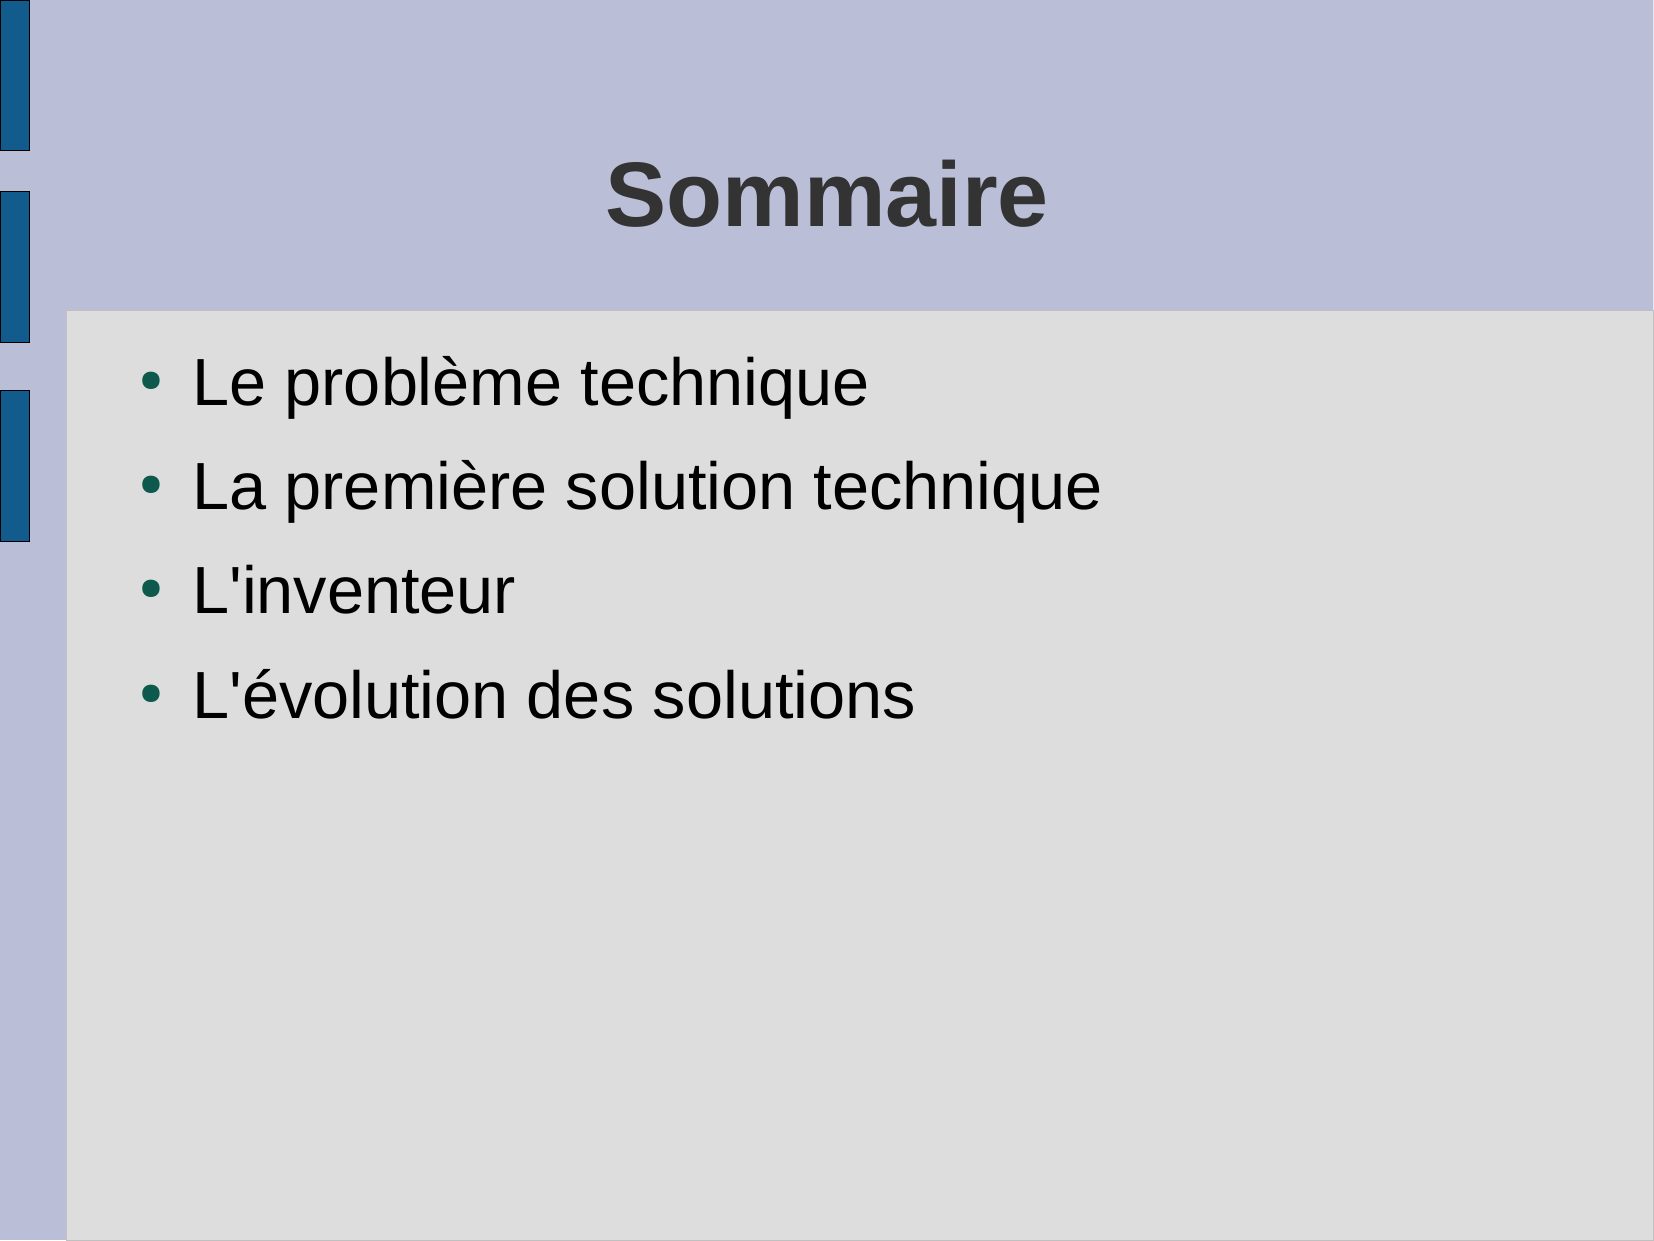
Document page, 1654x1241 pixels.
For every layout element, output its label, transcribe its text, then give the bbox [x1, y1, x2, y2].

title Sommaire [121, 98, 1534, 291]
list Le problème technique La première solution technique L'inventeur L'évolution des solutions [121, 344, 1534, 1112]
